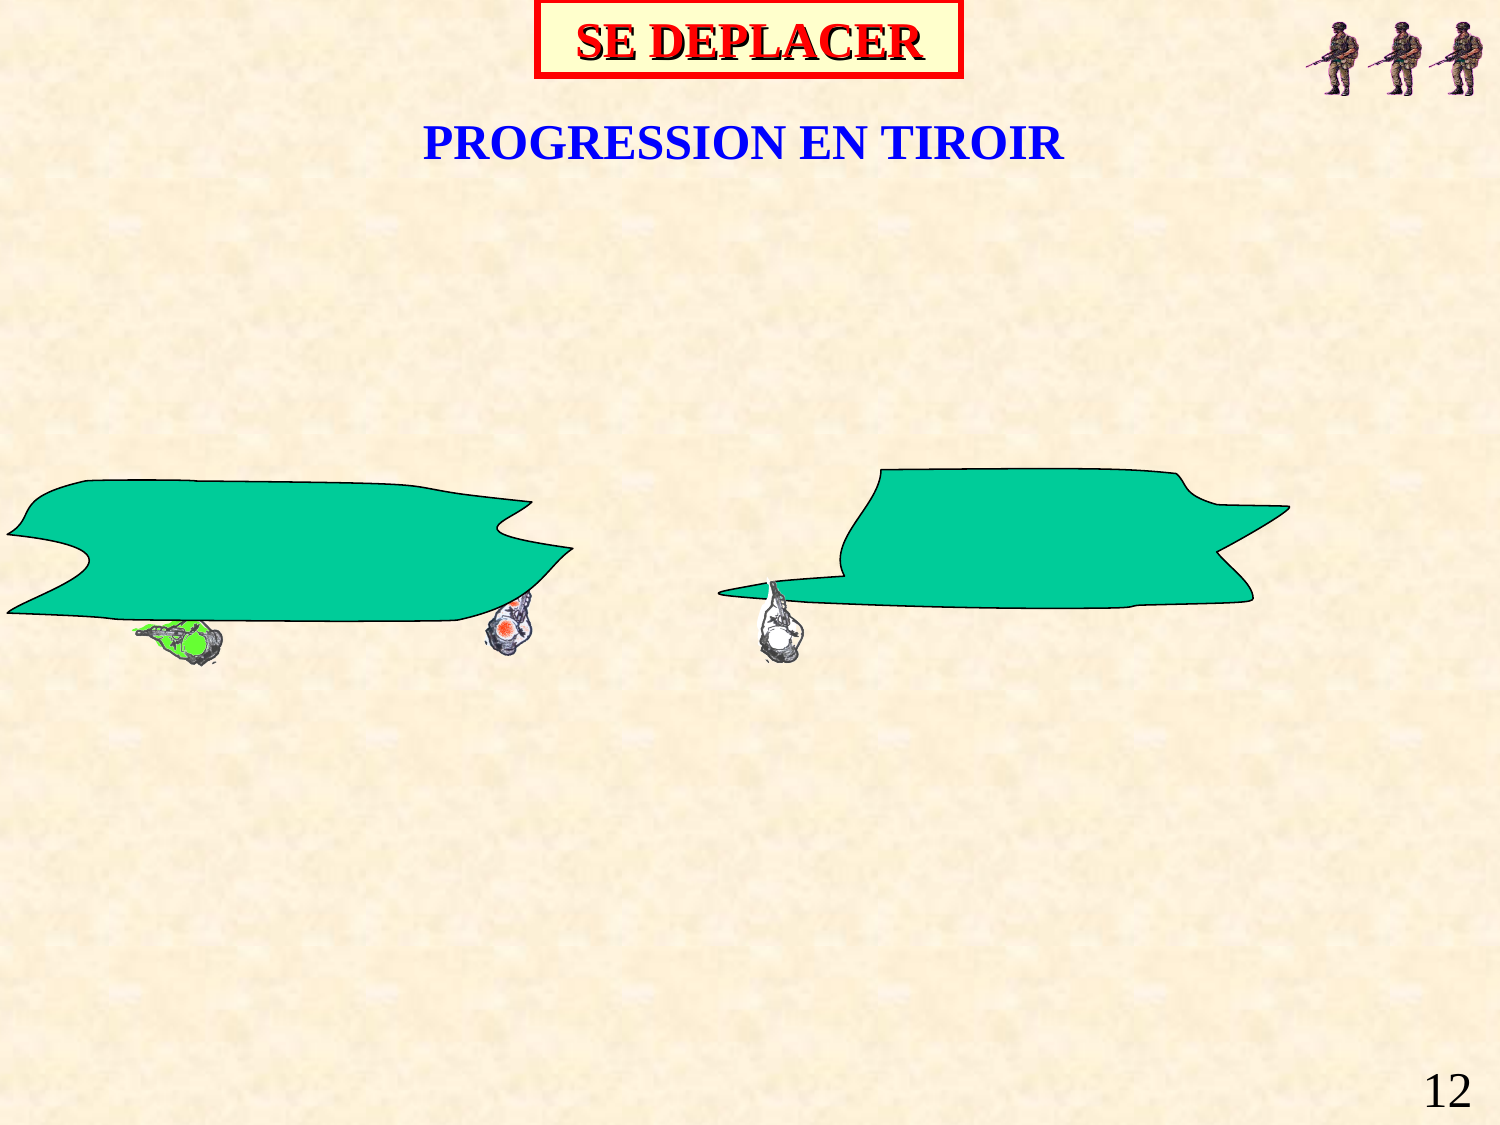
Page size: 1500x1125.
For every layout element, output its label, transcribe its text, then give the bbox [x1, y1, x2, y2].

text_box SE DEPLACER [537, 0, 961, 76]
picture [0, 0, 1500, 1125]
text_box PROGRESSION EN TIROIR [408, 101, 1080, 178]
